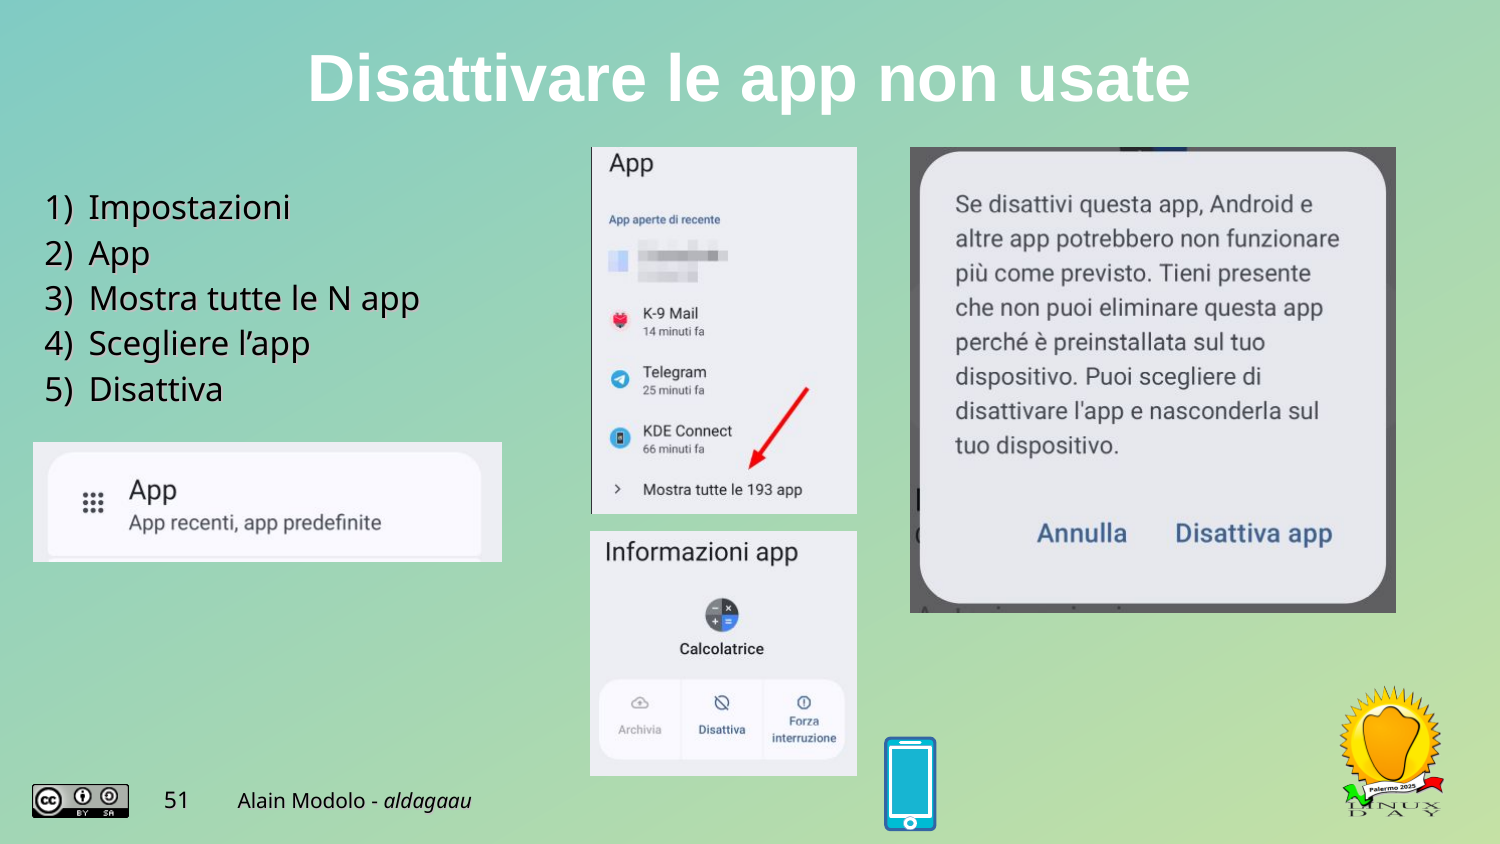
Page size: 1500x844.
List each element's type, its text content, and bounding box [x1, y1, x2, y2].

picture [910, 147, 1396, 613]
text_box [885, 738, 935, 830]
title Disattivare le app non usate [159, 0, 1341, 170]
picture [32, 784, 129, 818]
picture [591, 147, 857, 514]
picture [1233, 670, 1500, 844]
picture [590, 531, 857, 776]
text_box Impostazioni App Mostra tutte le N app Scegliere l’app Disattiva [29, 177, 591, 509]
picture [33, 442, 502, 562]
